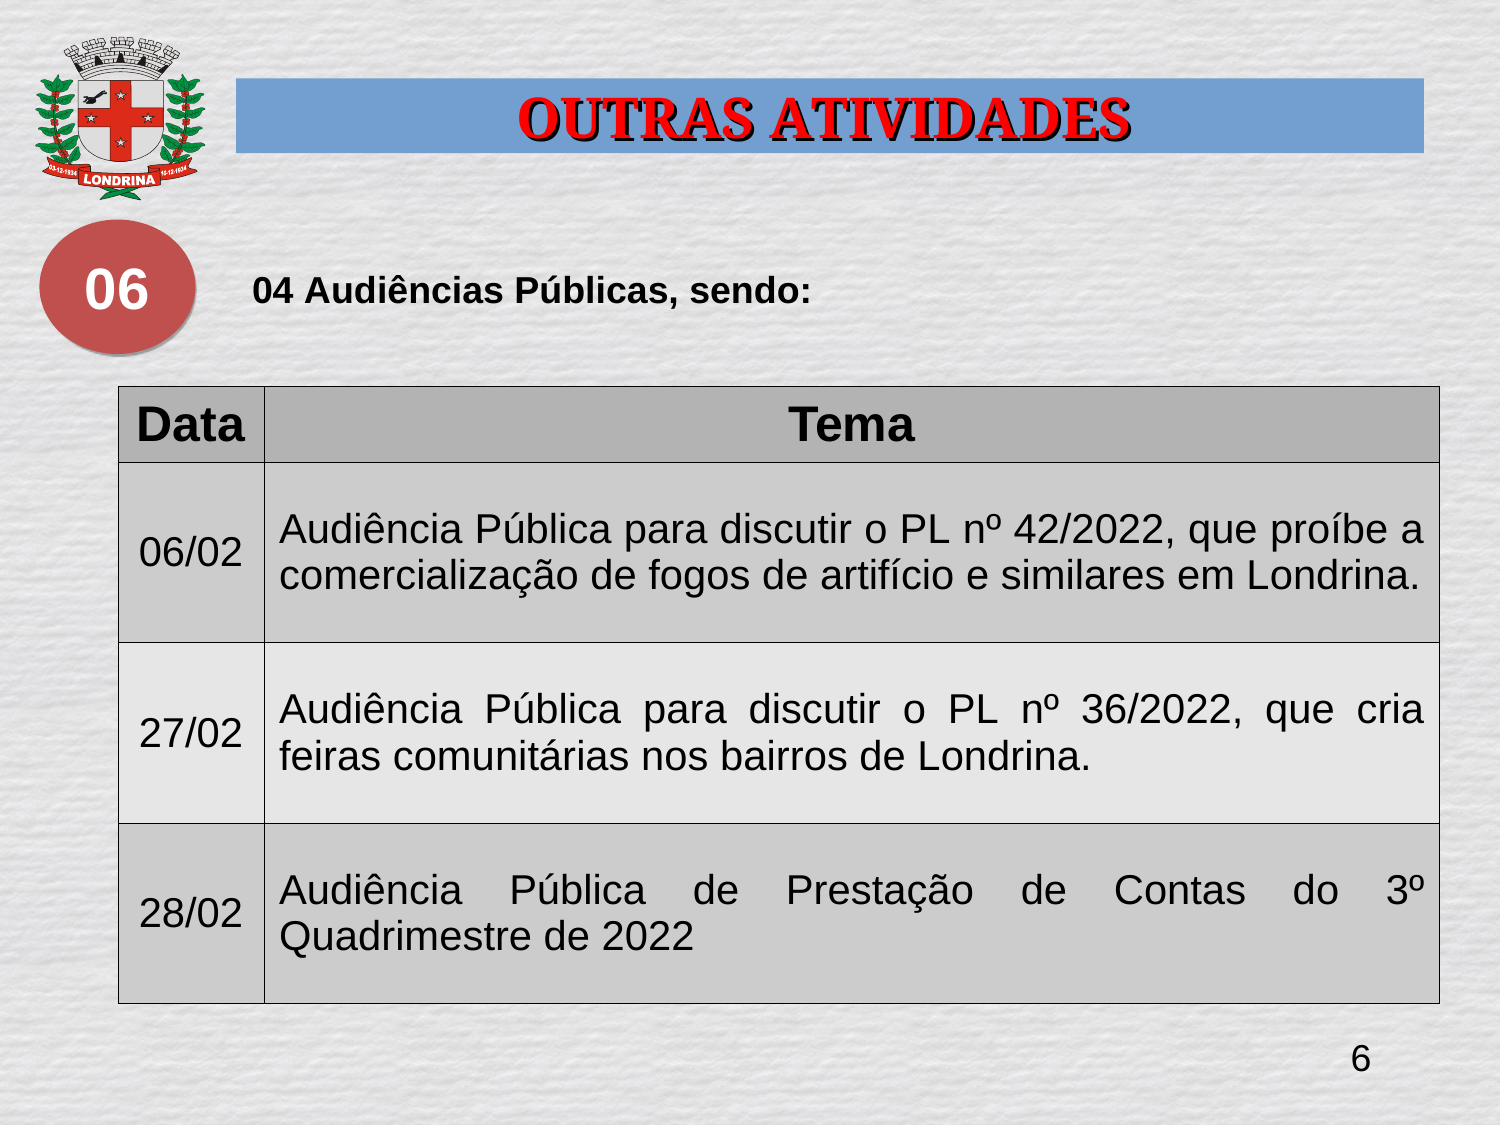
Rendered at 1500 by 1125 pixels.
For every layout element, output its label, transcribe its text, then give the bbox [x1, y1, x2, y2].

table_cell Audiência Pública de Prestação de Contas do 3º Quadrimestre de 2022 [265, 824, 1439, 1003]
text_box 06 [39, 219, 196, 354]
table_cell 06/02 [119, 463, 264, 642]
table_cell Audiência Pública para discutir o PL nº 42/2022, que proíbe a comercialização de fogos de artifício e similares em Londrina. [265, 463, 1439, 642]
table_header Data [119, 387, 264, 462]
picture [0, 0, 1500, 1125]
text_box OUTRAS ATIVIDADES [236, 78, 1424, 154]
table_cell 28/02 [119, 824, 264, 1003]
table_cell 27/02 [119, 643, 264, 823]
text_box 04 Audiências Públicas, sendo: [237, 259, 1406, 309]
table_header Tema [265, 387, 1439, 462]
table_cell Audiência Pública para discutir o PL nº 36/2022, que cria feiras comunitárias nos bairros de Londrina. [265, 643, 1439, 823]
text_box <número> [1335, 1027, 1500, 1098]
